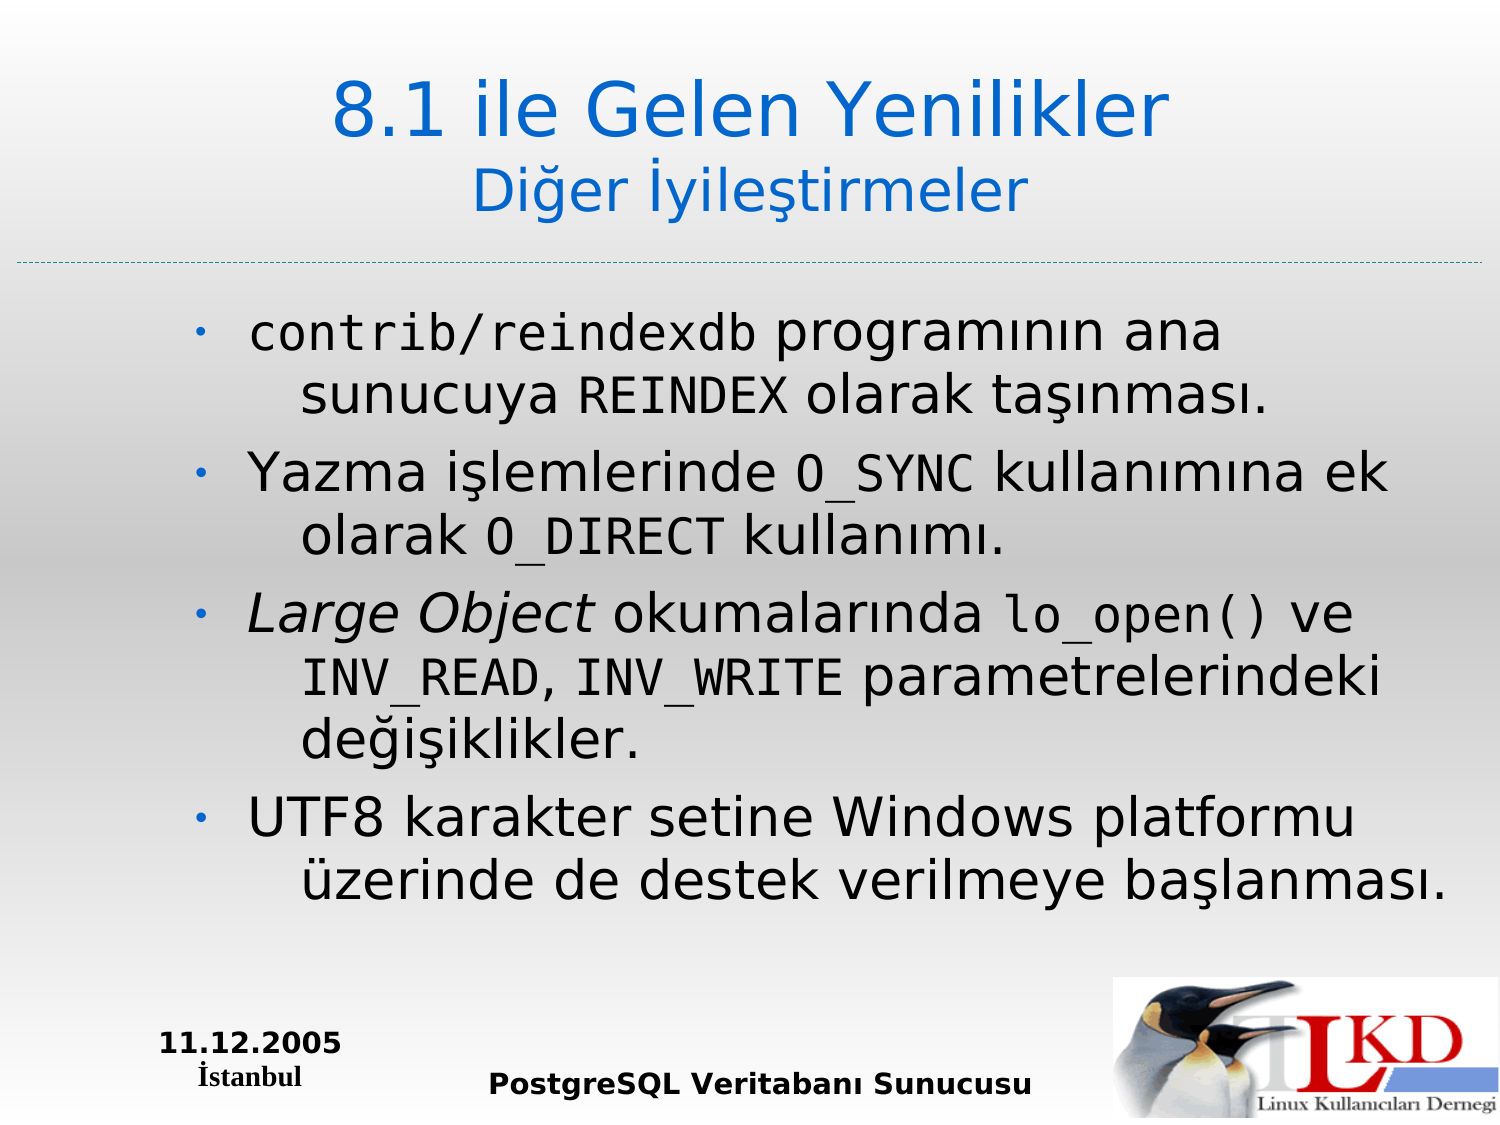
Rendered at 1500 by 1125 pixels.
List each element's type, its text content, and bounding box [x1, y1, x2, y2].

title 8.1 ile Gelen Yenilikler Diğer İyileştirmeler [0, 0, 1500, 225]
list contrib/reindexdb programının ana sunucuya REINDEX olarak taşınması. Yazma işlemlerinde O_SYNC kullanımına ek olarak O_DIRECT kullanımı. Large Object okumalarında lo_open() ve INV_READ, INV_WRITE parametrelerindeki değişiklikler. UTF8 karakter setine Windows platformu üzerinde de destek verilmeye başlanması. [0, 299, 1500, 975]
picture [1113, 977, 1499, 1118]
